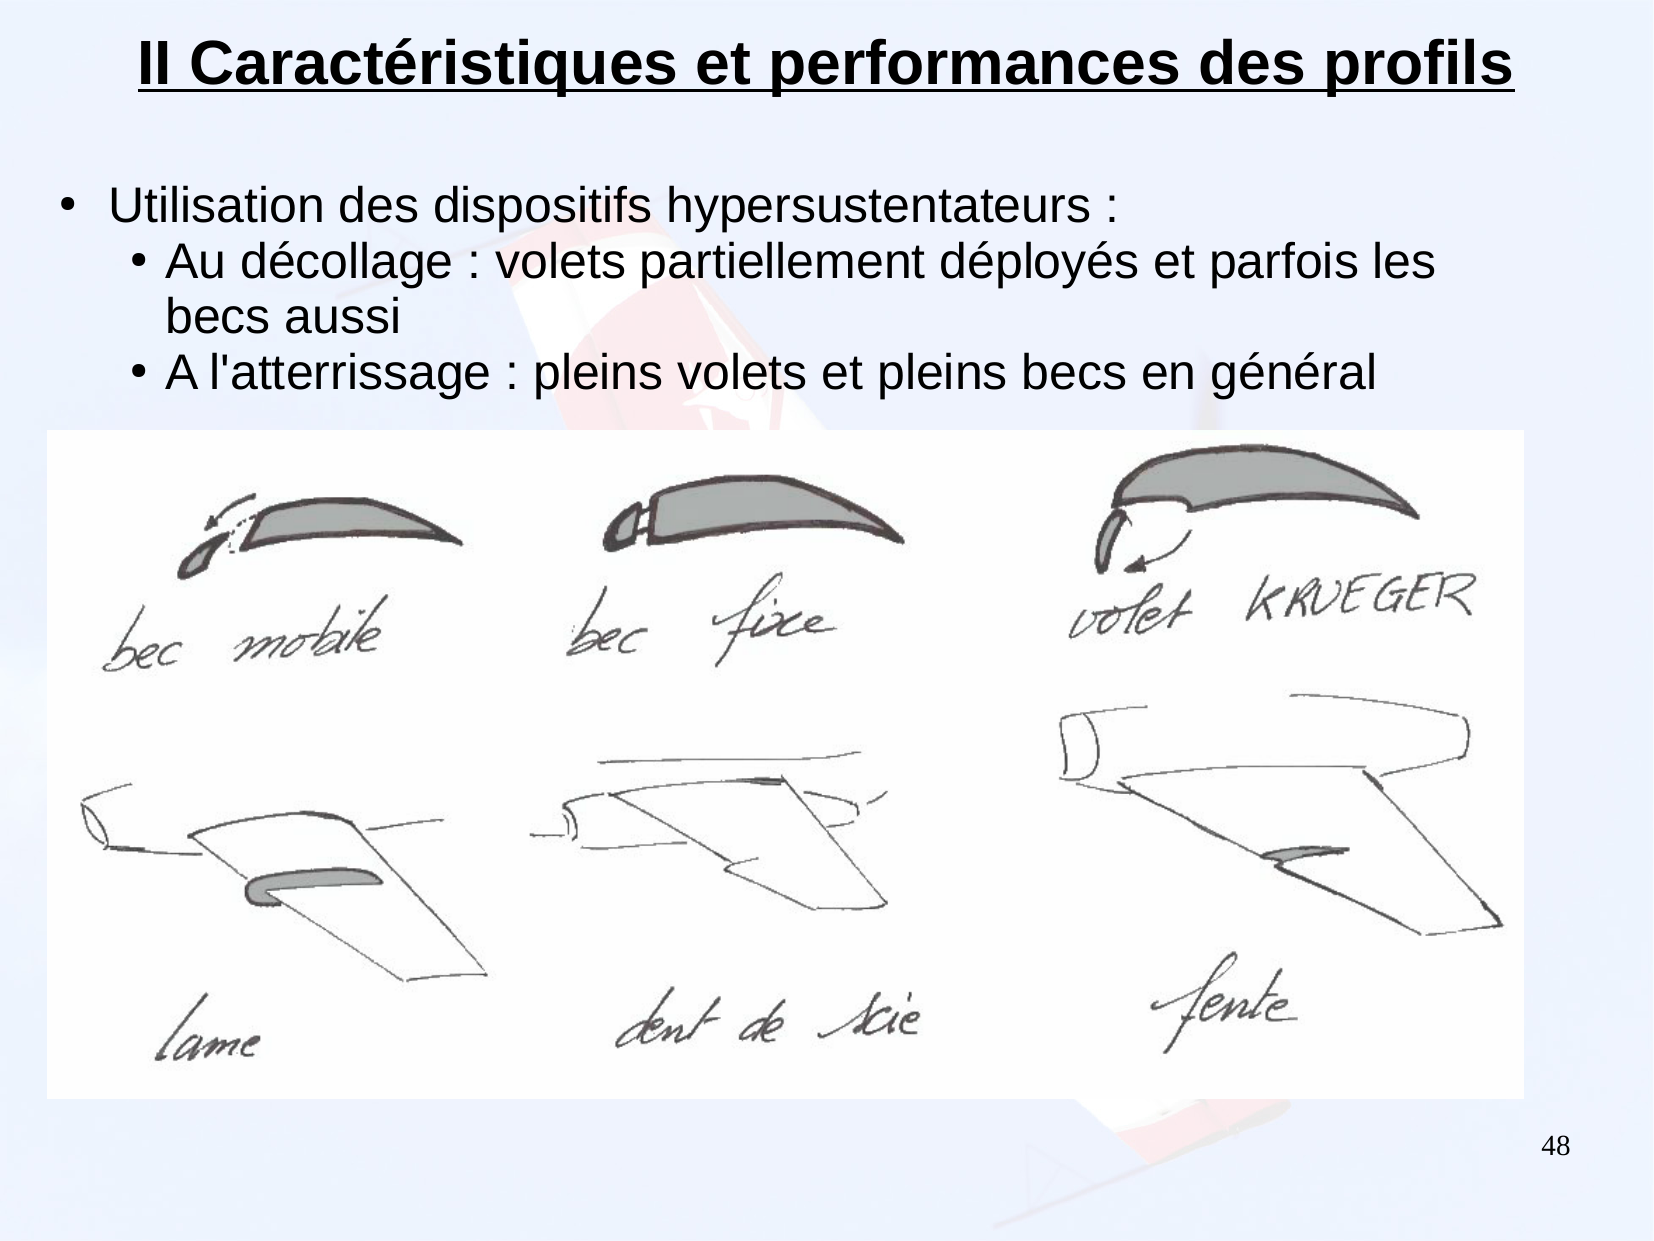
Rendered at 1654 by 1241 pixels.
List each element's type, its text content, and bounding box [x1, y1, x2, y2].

subtitle Utilisation des dispositifs hypersustentateurs : Au décollage : volets partiellement déployés et parfois les becs aussi A l'atterrissage : pleins volets et pleins becs en général [59, 177, 1548, 897]
picture [0, 0, 1654, 1241]
title II Caractéristiques et performances des profils [82, 11, 1571, 115]
